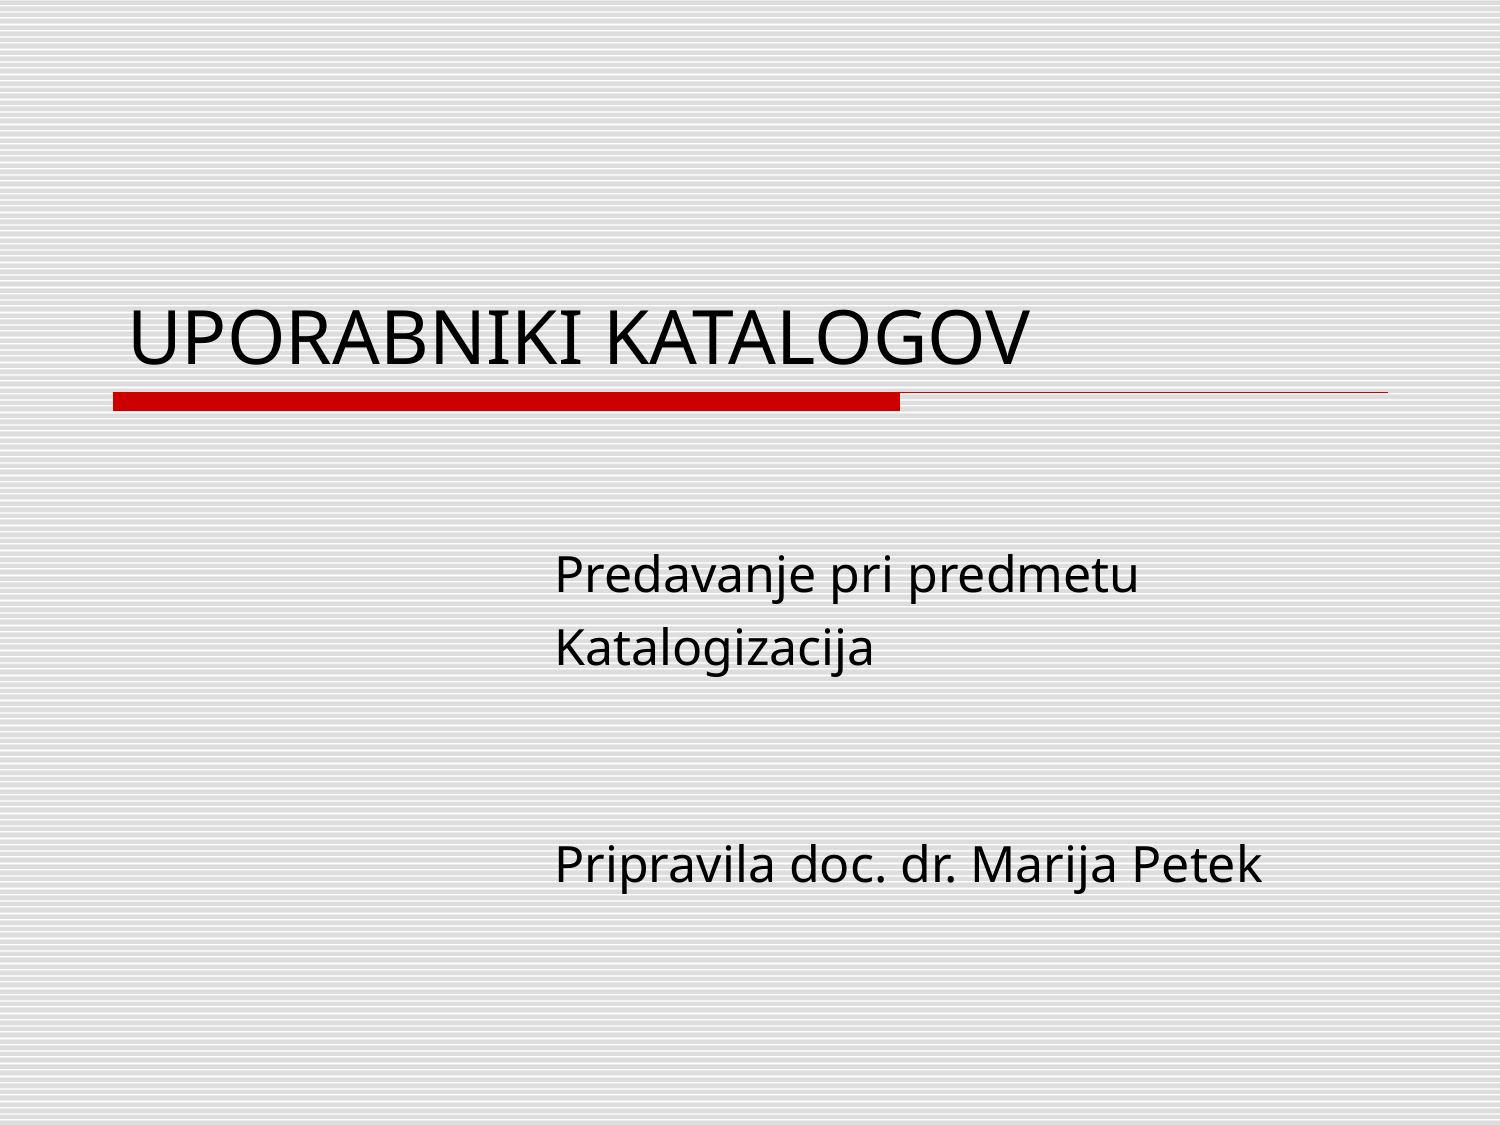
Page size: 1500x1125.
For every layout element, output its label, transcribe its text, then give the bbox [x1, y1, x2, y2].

title UPORABNIKI KATALOGOV [112, 162, 1388, 388]
subtitle Predavanje pri predmetu Katalogizacija Pripravila doc. dr. Marija Petek [513, 462, 1475, 988]
picture [0, 0, 1500, 1125]
